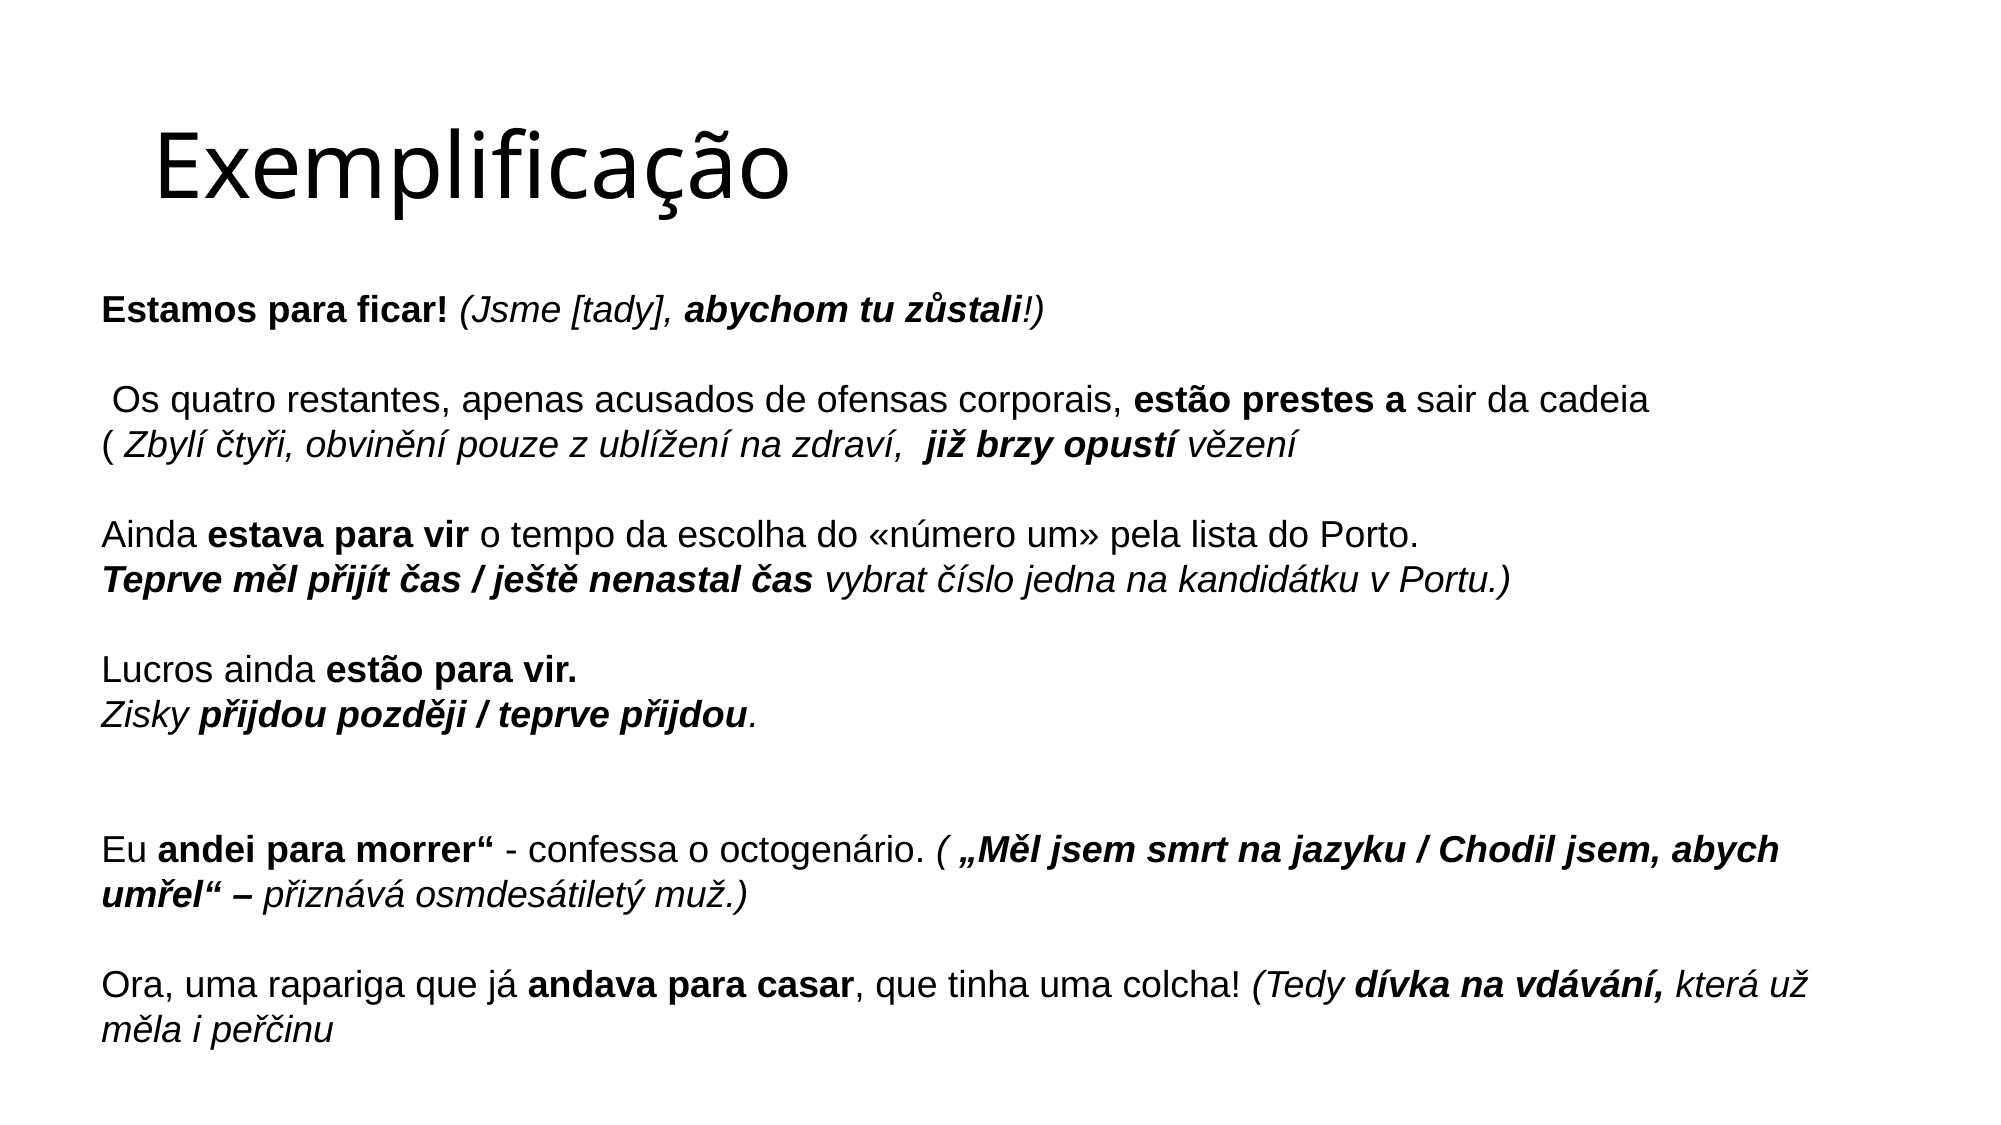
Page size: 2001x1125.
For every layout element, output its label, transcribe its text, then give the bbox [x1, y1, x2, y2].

title Exemplificação [137, 59, 1863, 277]
text_box Estamos para ficar! (Jsme [tady], abychom tu zůstali!) Os quatro restantes, apenas acusados de ofensas corporais, estão prestes a sair da cadeia ( Zbylí čtyři, obvinění pouze z ublížení na zdraví, již brzy opustí vězení Ainda estava para vir o tempo da escolha do «número um» pela lista do Porto. Teprve měl přijít čas / ještě nenastal čas vybrat číslo jedna na kandidátku v Portu.) Lucros ainda estão para vir. Zisky přijdou později / teprve přijdou. Eu andei para morrer“ - confessa o octogenário. ( „Měl jsem smrt na jazyku / Chodil jsem, abych umřel“ – přiznává osmdesátiletý muž.) Ora, uma rapariga que já andava para casar, que tinha uma colcha! (Tedy dívka na vdávání, která už měla i peřčinu [86, 277, 1914, 1125]
